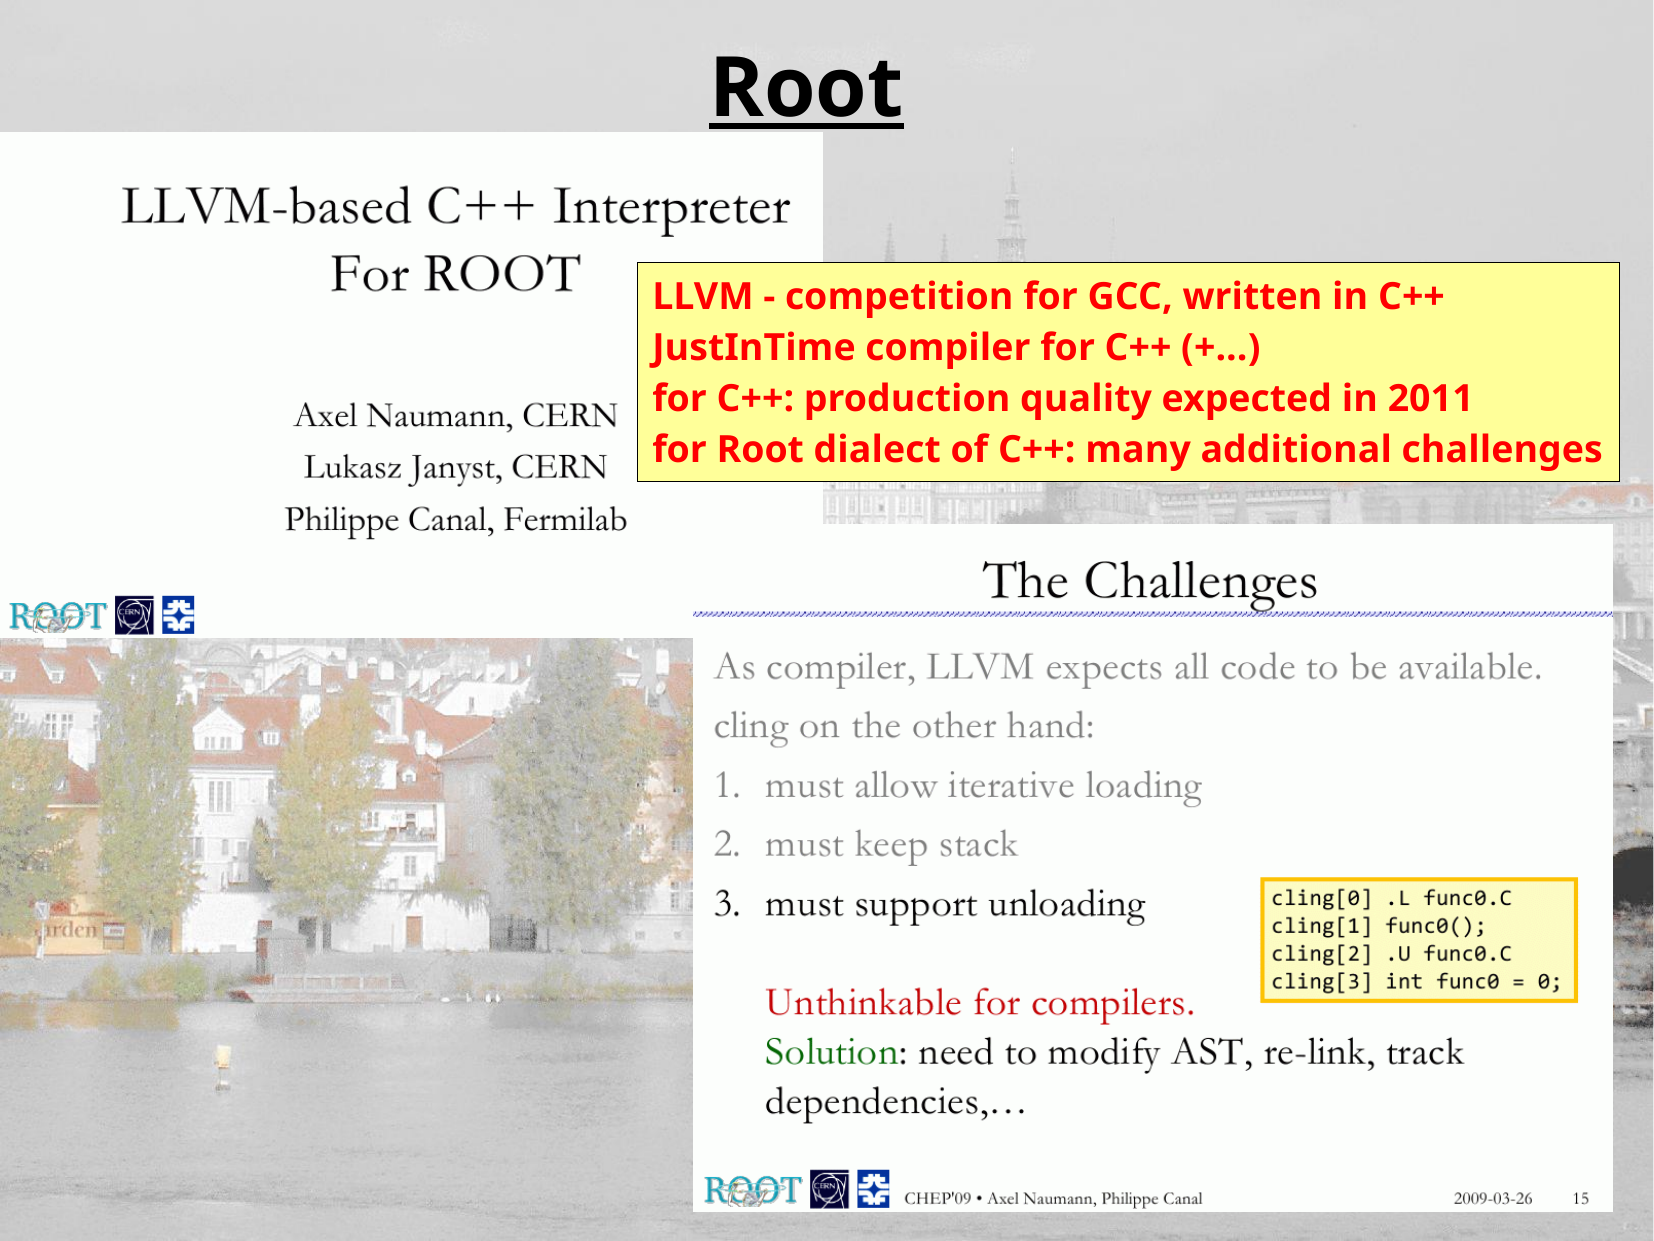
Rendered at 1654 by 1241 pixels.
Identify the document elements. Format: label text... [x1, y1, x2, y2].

title Root [112, 0, 1501, 168]
picture [0, 0, 1654, 1241]
text_box LLVM - competition for GCC, written in C++ JustInTime compiler for C++ (+...) for C++: production quality expected in 2011 for Root dialect of C++: many additional challenges [637, 262, 1557, 429]
